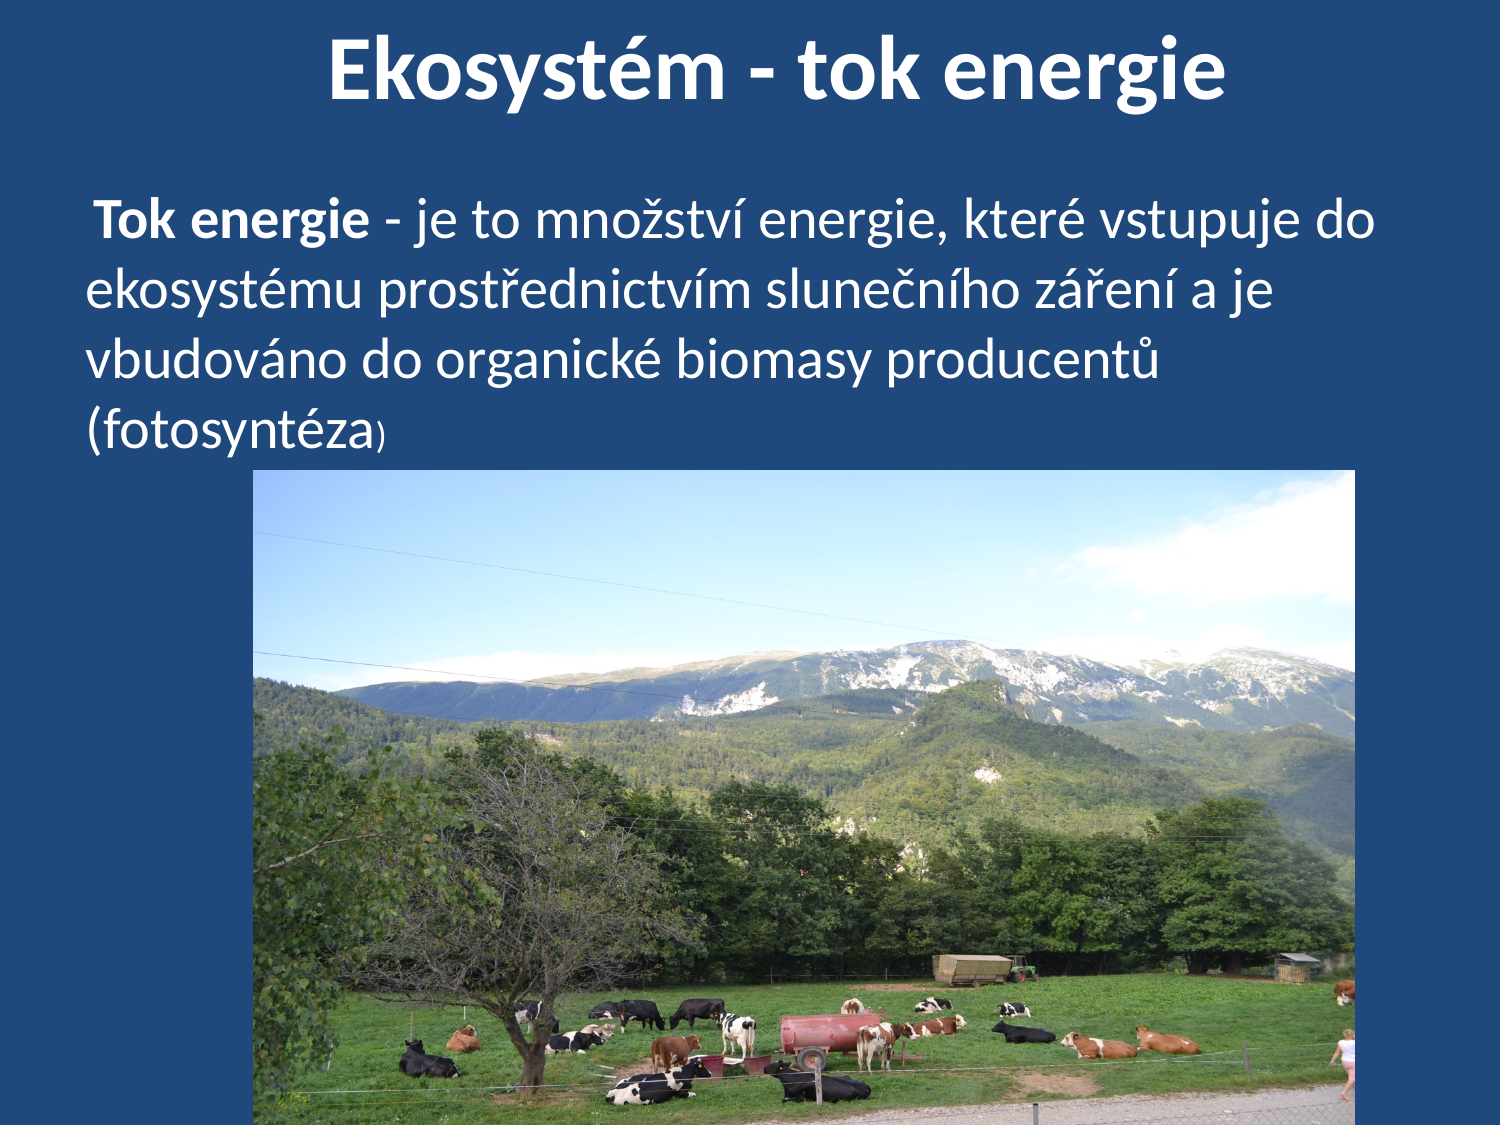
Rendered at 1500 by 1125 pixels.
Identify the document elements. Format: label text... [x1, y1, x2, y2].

picture [253, 470, 1355, 1125]
text_box Ekosystém - tok energie [313, 0, 1280, 125]
text_box Tok energie - je to množství energie, které vstupuje do ekosystému prostřednictvím slunečního záření a je vbudováno do organické biomasy producentů (fotosyntéza) [70, 173, 1447, 468]
